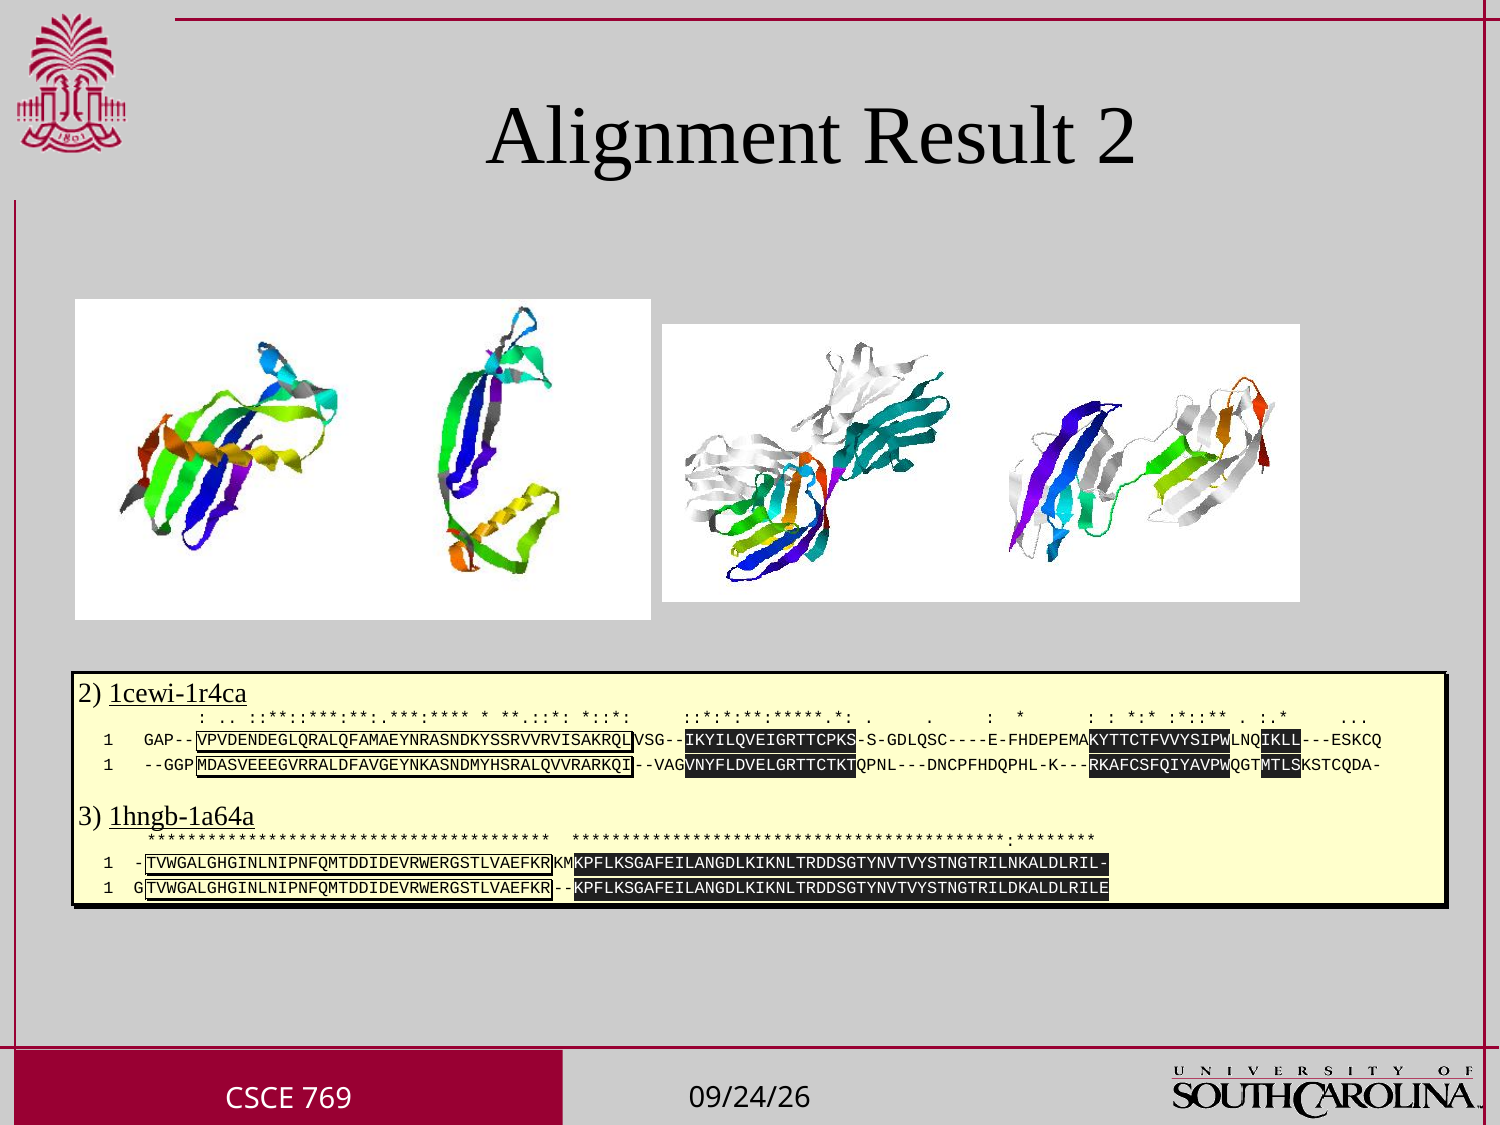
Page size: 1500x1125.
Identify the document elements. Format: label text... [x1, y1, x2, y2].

picture [75, 299, 651, 620]
chart [52, 668, 1466, 942]
picture [12, 12, 131, 155]
picture [1162, 1049, 1483, 1125]
title Alignment Result 2 [174, 9, 1450, 188]
picture [662, 324, 1300, 602]
